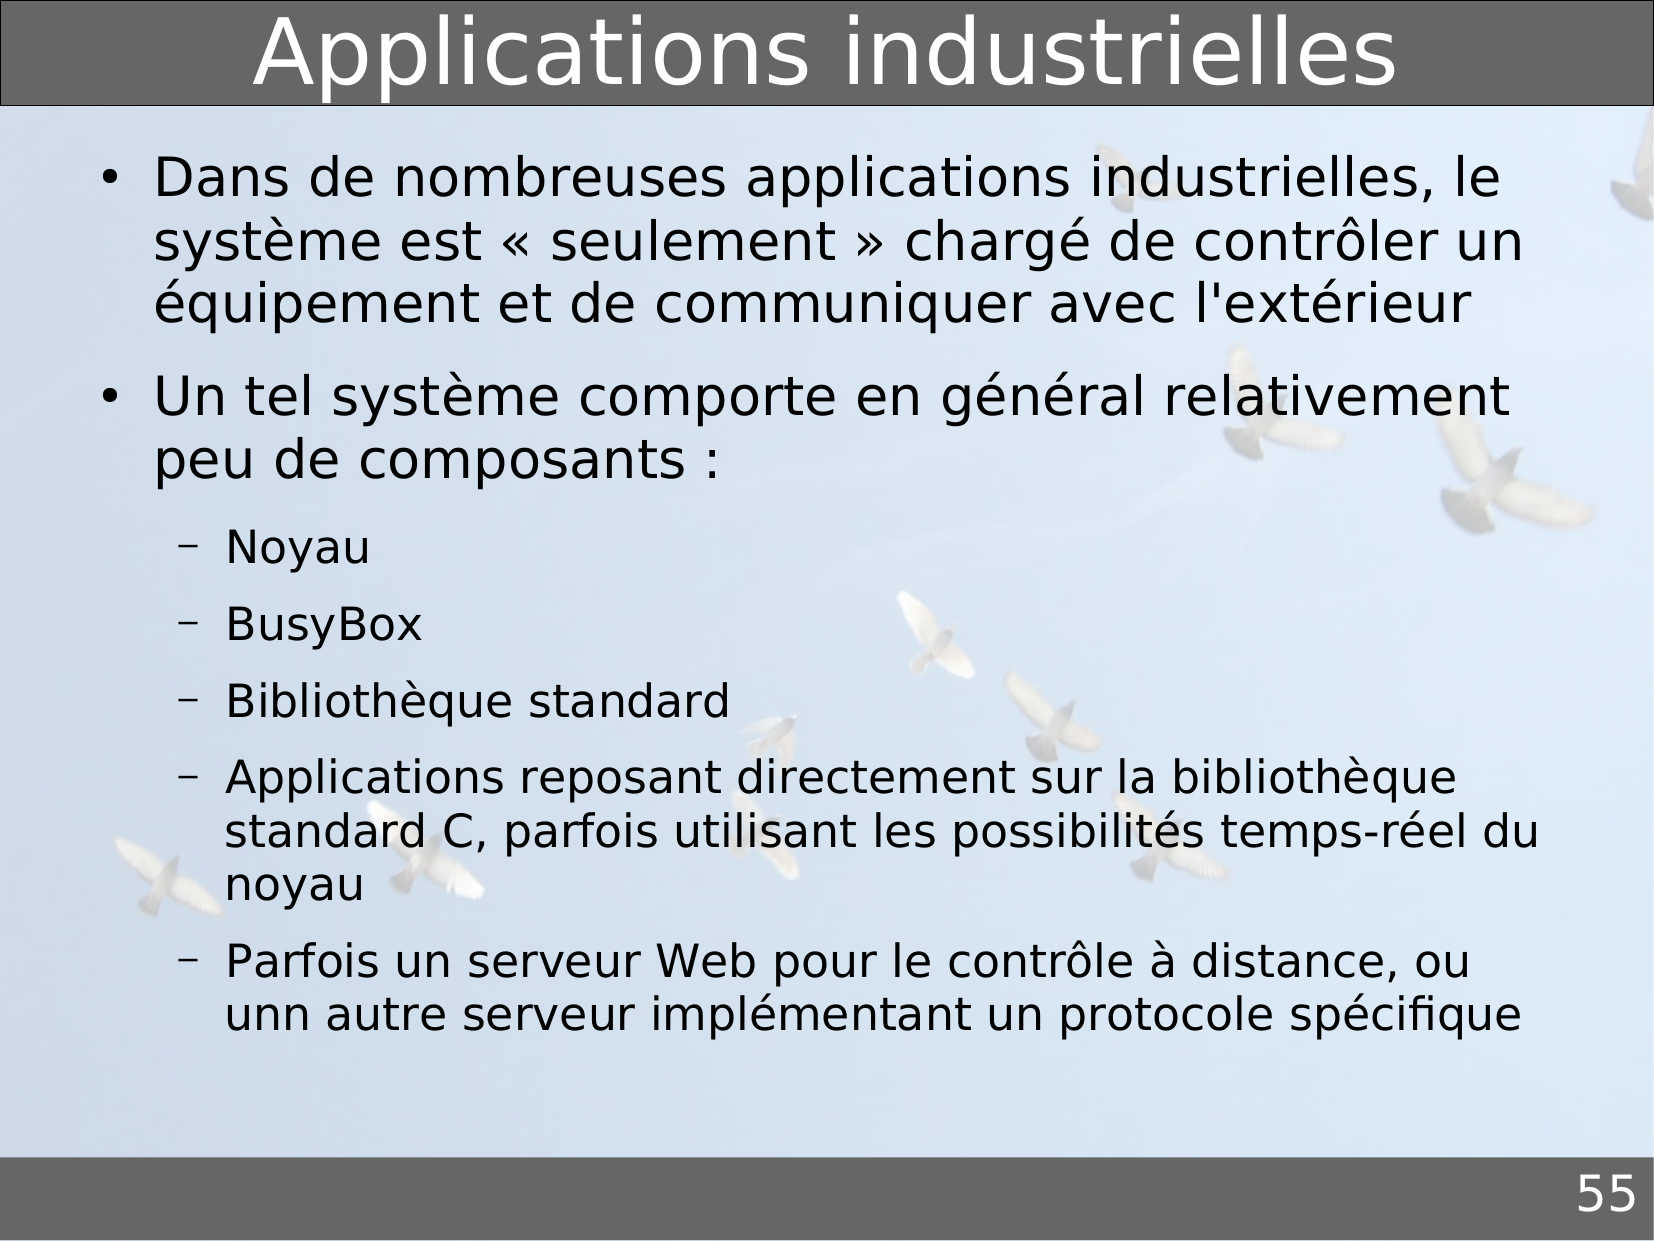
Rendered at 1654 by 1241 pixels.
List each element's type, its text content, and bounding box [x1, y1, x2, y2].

list Dans de nombreuses applications industrielles, le système est « seulement » chargé de contrôler un équipement et de communiquer avec l'extérieur Un tel système comporte en général relativement peu de composants : Noyau BusyBox Bibliothèque standard Applications reposant directement sur la bibliothèque standard C, parfois utilisant les possibilités temps-réel du noyau Parfois un serveur Web pour le contrôle à distance, ou unn autre serveur implémentant un protocole spécifique [82, 146, 1571, 1109]
title Applications industrielles [0, 0, 1654, 107]
